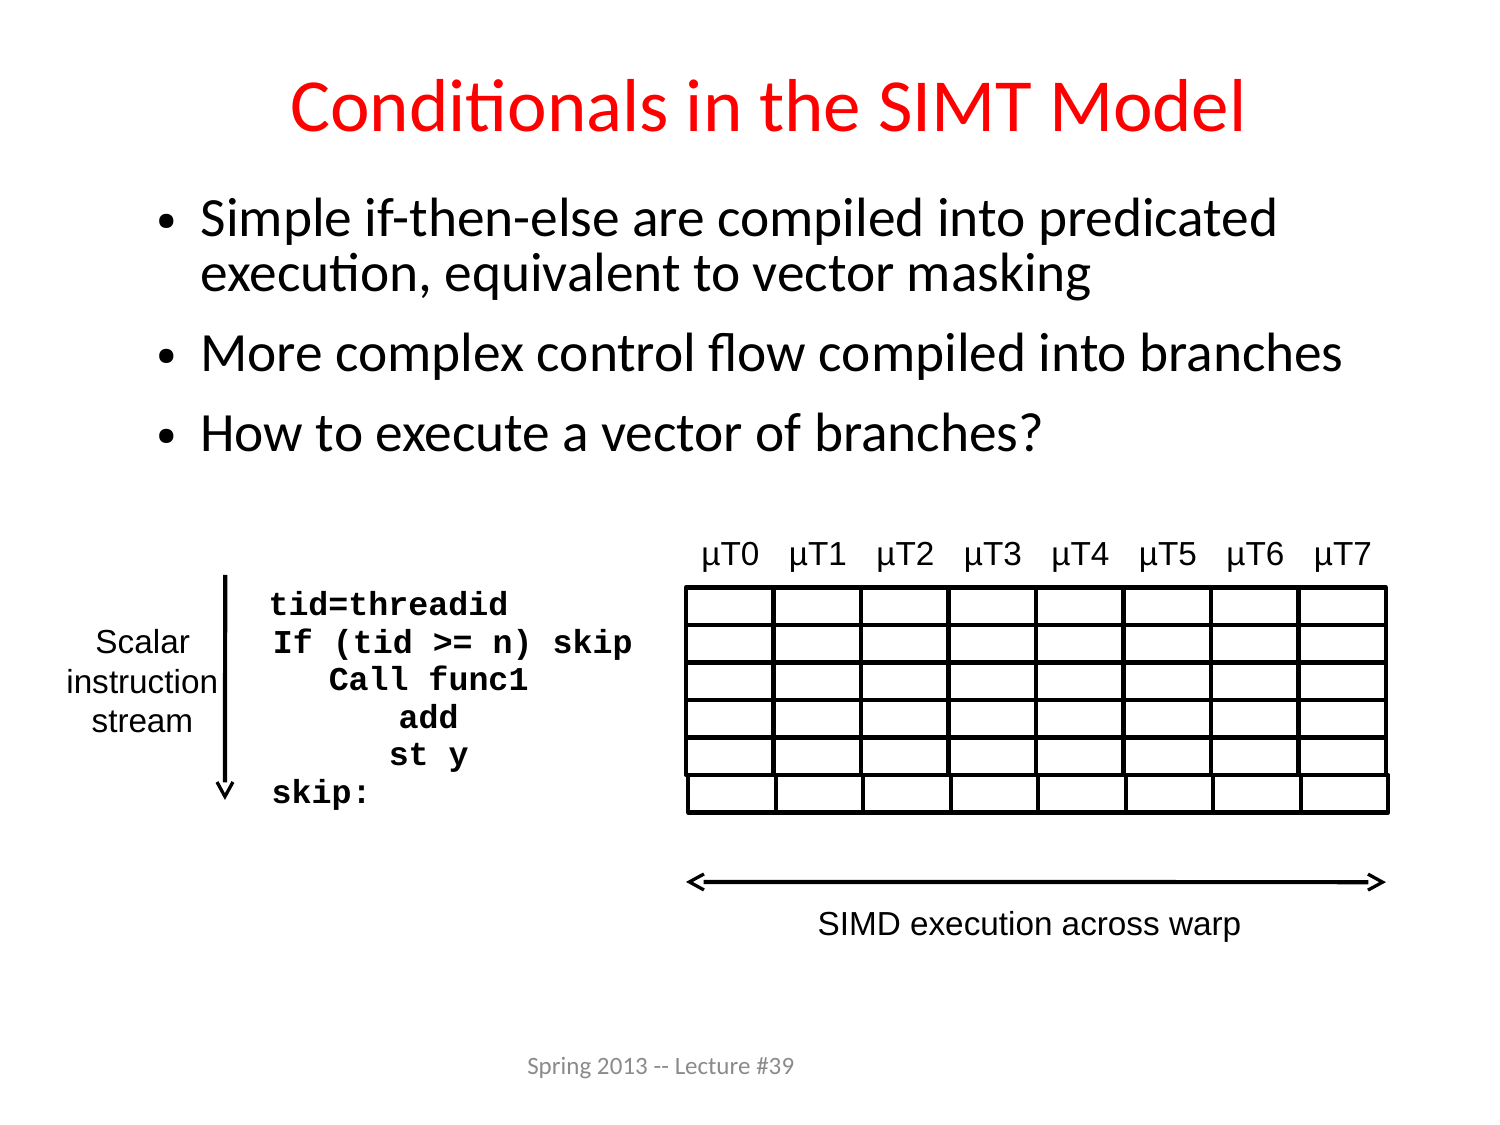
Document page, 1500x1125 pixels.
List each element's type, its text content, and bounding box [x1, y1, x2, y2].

text_box [685, 587, 1389, 813]
text_box µT7 [1299, 524, 1387, 580]
text_box Call func1 [313, 649, 544, 705]
title Conditionals in the SIMT Model [75, 37, 1463, 188]
text_box µT2 [861, 524, 949, 580]
text_box add [424, 713, 431, 724]
list Simple if-then-else are compiled into predicated execution, equivalent to vector masking More complex control flow compiled into branches How to execute a vector of branches? [127, 187, 1388, 492]
text_box µT4 [1036, 524, 1124, 580]
text_box add [383, 687, 474, 724]
text_box SIMD execution across warp [698, 894, 1361, 950]
text_box If (tid >= n) skip [258, 612, 648, 668]
text_box µT6 [1211, 524, 1299, 580]
text_box µT3 [949, 524, 1036, 580]
text_box skip: [256, 762, 387, 818]
text_box tid=threadid [253, 574, 524, 630]
text_box µT5 [1124, 524, 1211, 580]
text_box Scalar instruction stream [37, 612, 248, 748]
text_box µT0 [686, 524, 774, 580]
text_box µT1 [774, 524, 861, 580]
text_box add [444, 713, 451, 724]
text_box st y [373, 724, 484, 780]
